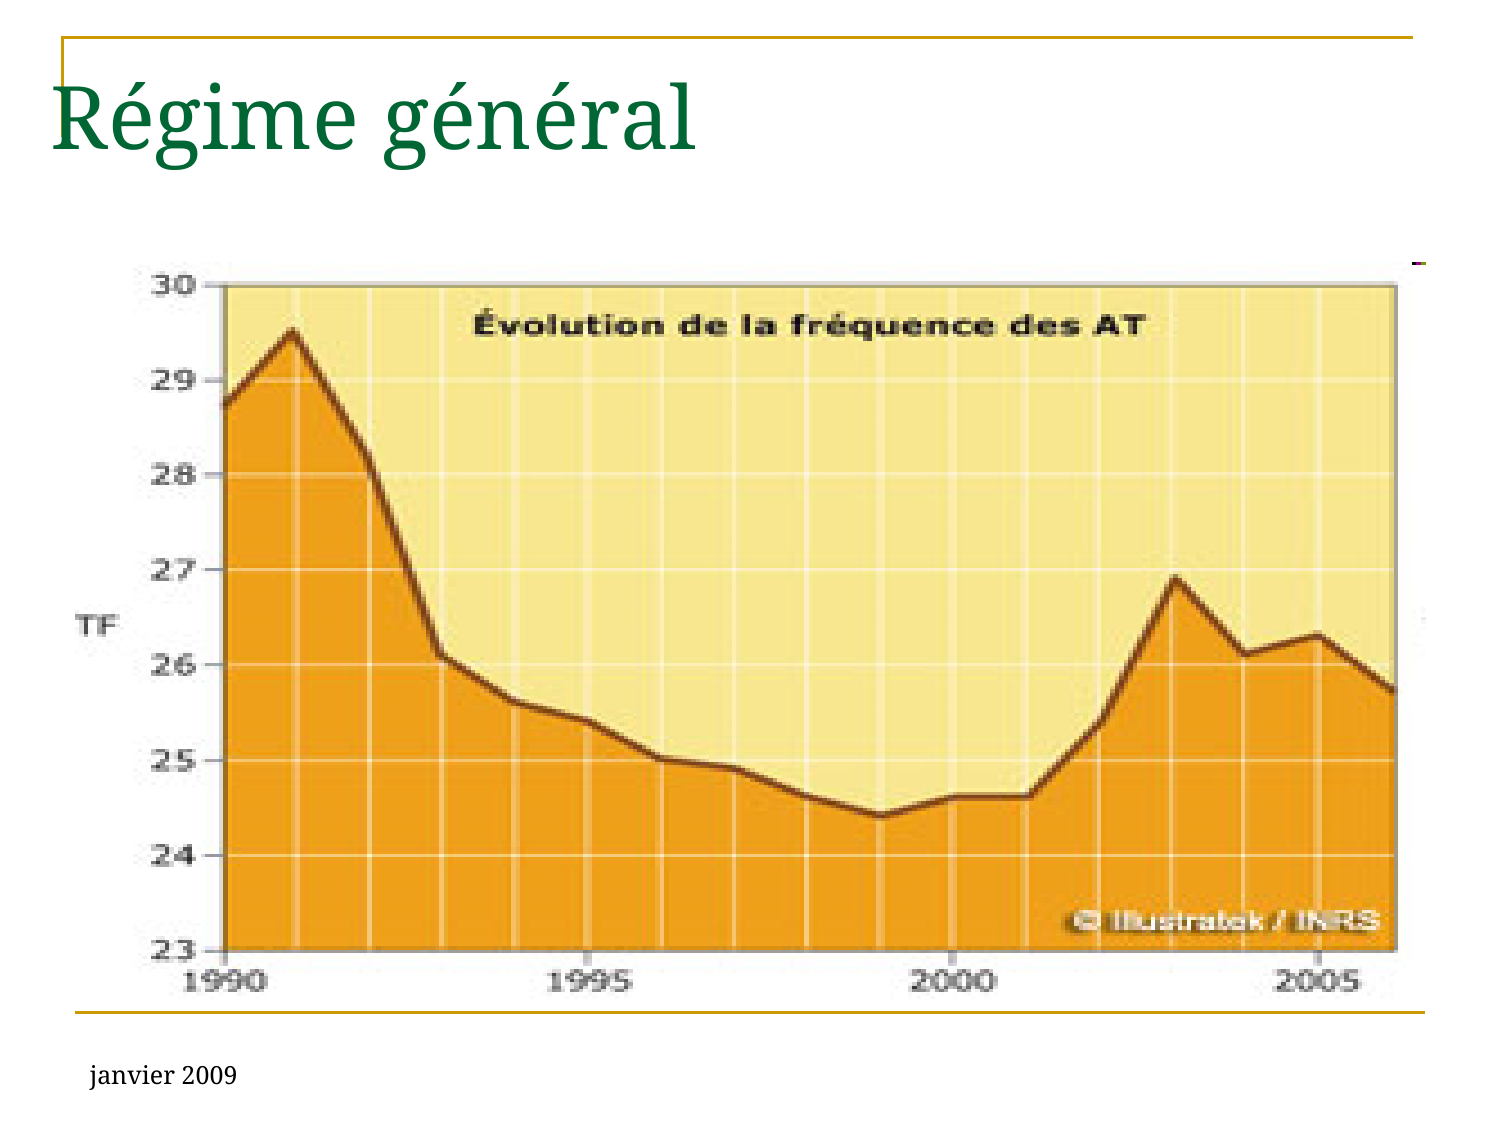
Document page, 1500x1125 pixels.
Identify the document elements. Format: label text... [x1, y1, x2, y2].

picture [75, 262, 1426, 1006]
text_box Régime général [36, 54, 713, 176]
